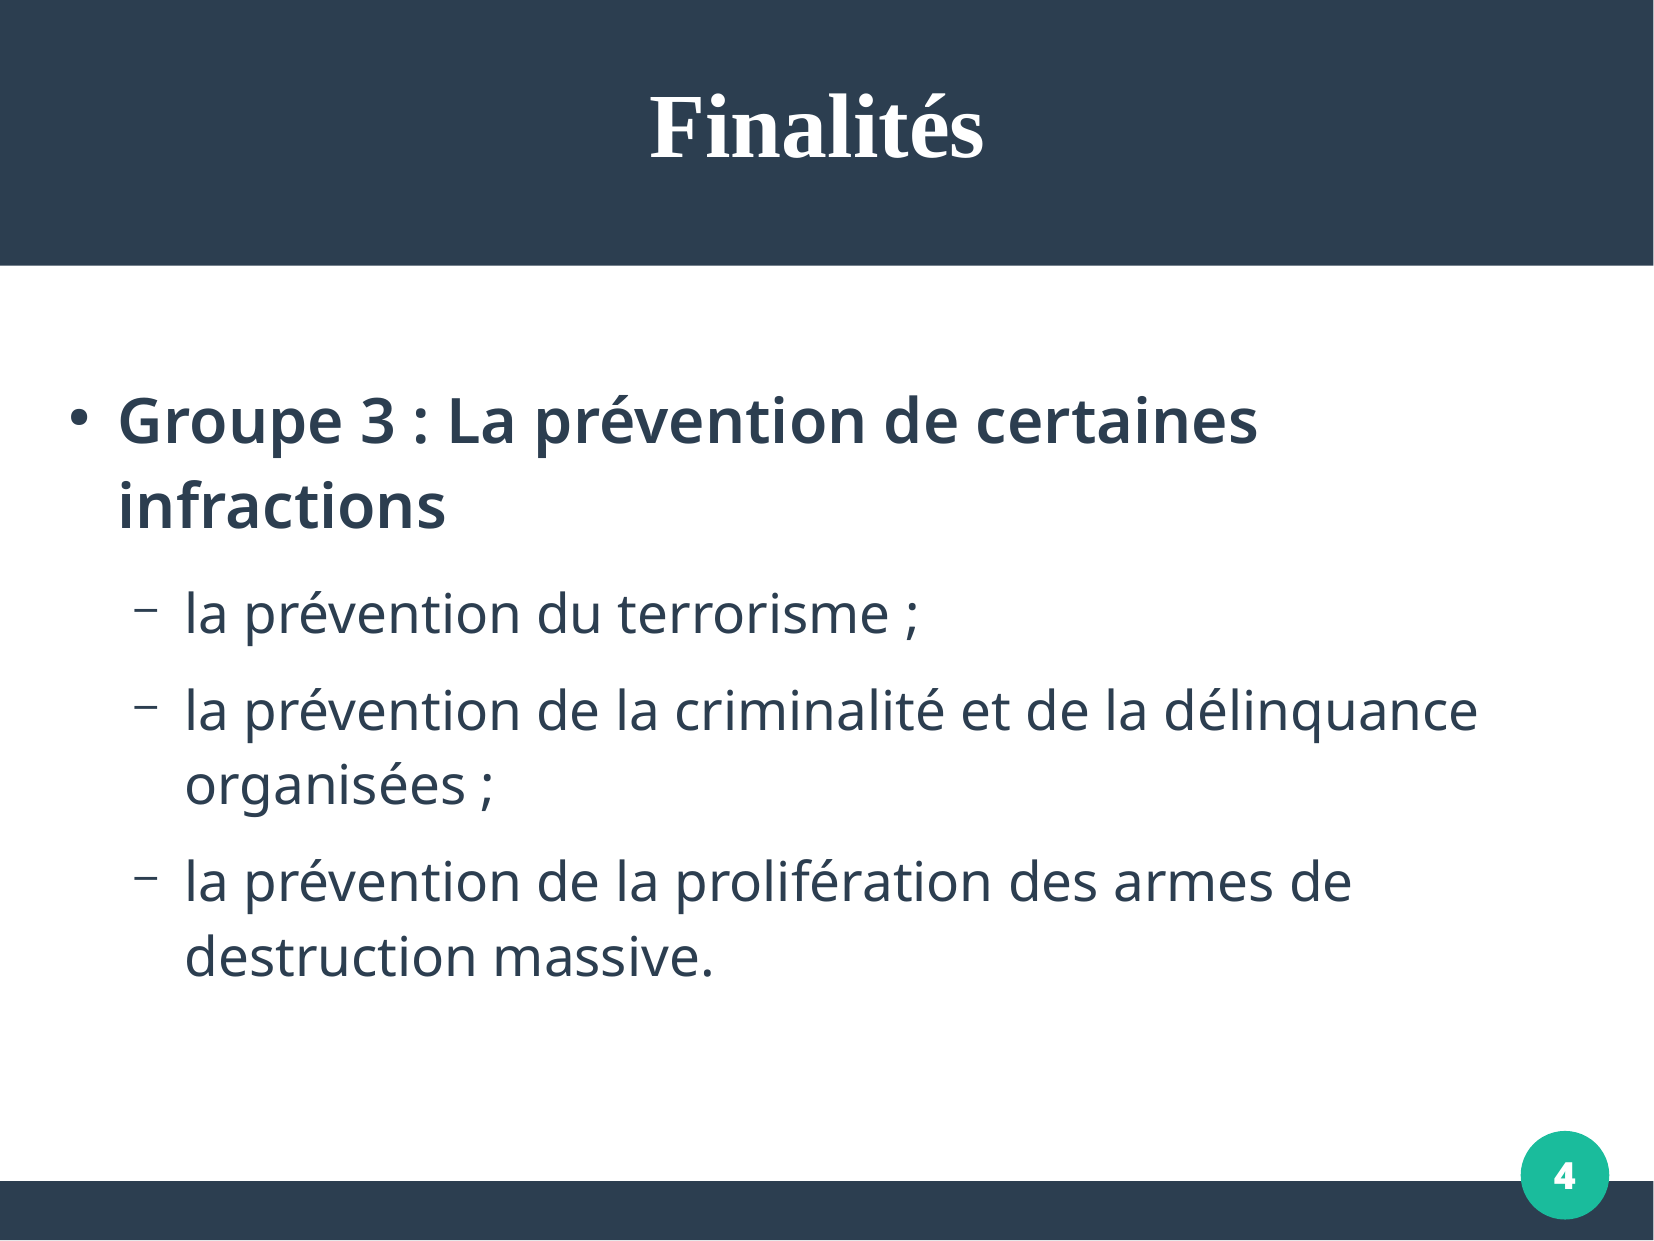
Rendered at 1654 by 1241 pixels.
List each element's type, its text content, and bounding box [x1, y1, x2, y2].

list Groupe 3 : La prévention de certaines infractions la prévention du terrorisme ; la prévention de la criminalité et de la délinquance organisées ; la prévention de la prolifération des armes de destruction massive. [51, 376, 1587, 997]
title Finalités [59, 49, 1595, 207]
